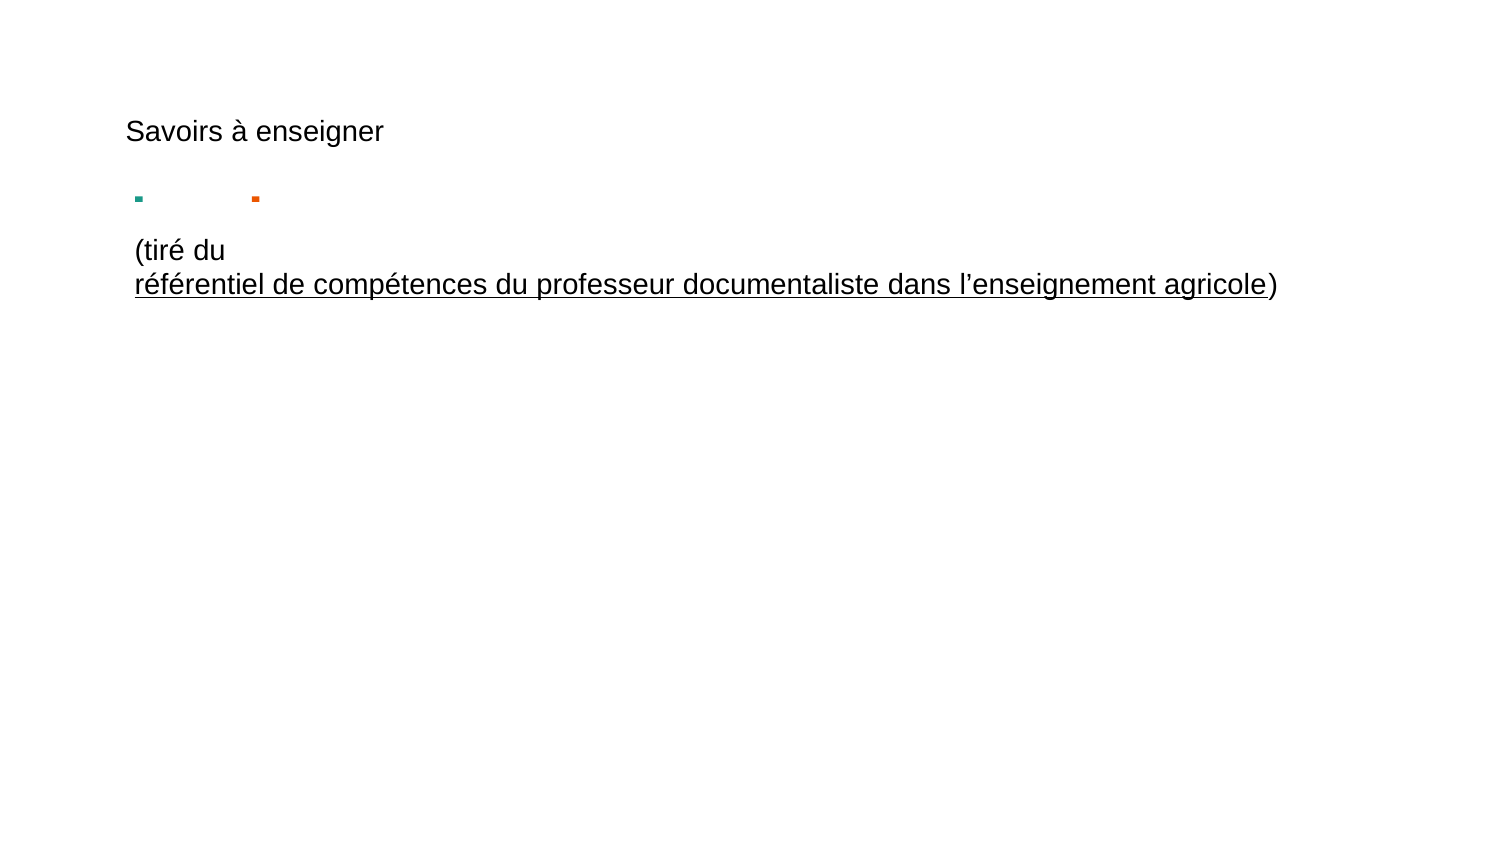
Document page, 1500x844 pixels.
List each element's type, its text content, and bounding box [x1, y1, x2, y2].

title Savoirs à enseigner [110, 97, 1372, 186]
list (tiré du référentiel de compétences du professeur documentaliste dans l’enseignement agricole) [119, 215, 1381, 820]
